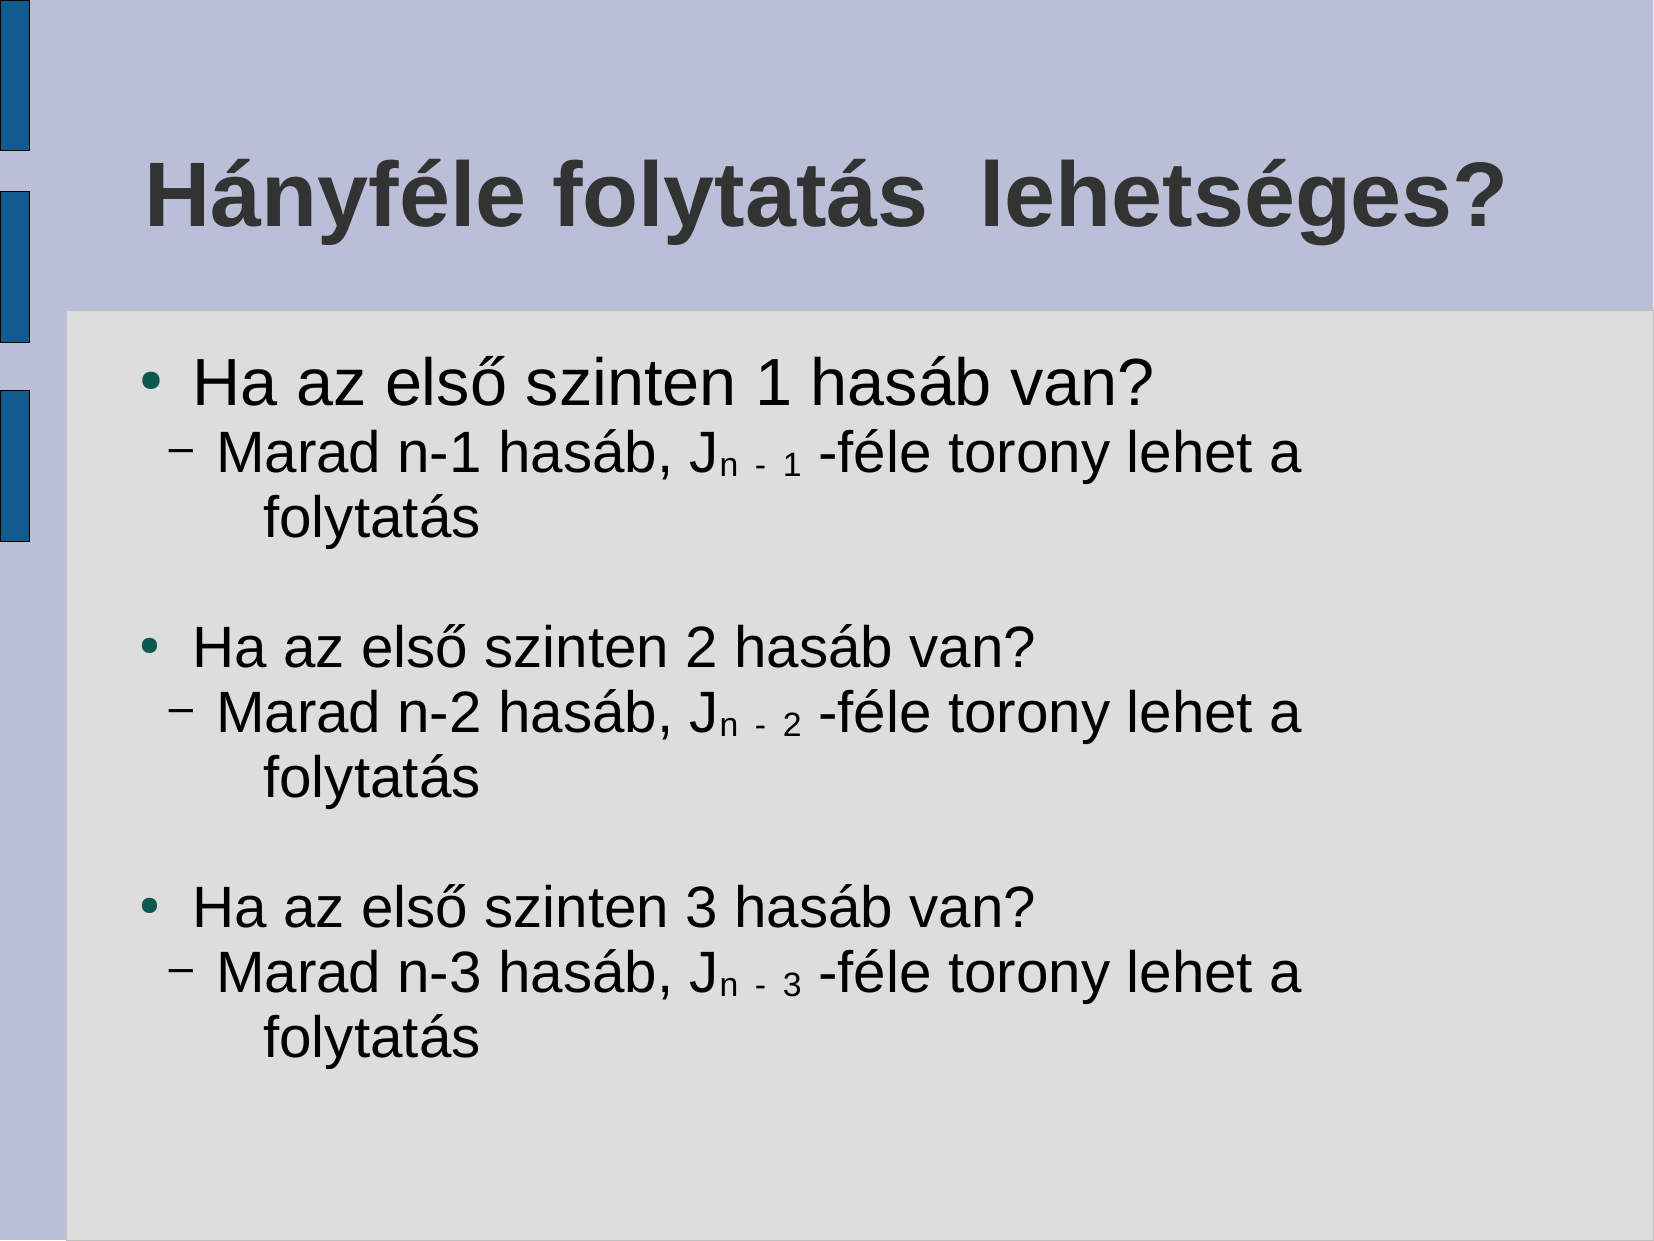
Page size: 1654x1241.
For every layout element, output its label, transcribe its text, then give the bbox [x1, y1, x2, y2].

title Hányféle folytatás lehetséges? [121, 91, 1534, 299]
list Ha az első szinten 1 hasáb van? Marad n-1 hasáb, Jn-1-féle torony lehet a folytatás Ha az első szinten 2 hasáb van? Marad n-2 hasáb, Jn-2-féle torony lehet a folytatás Ha az első szinten 3 hasáb van? Marad n-3 hasáb, Jn-3-féle torony lehet a folytatás [121, 344, 1534, 1149]
